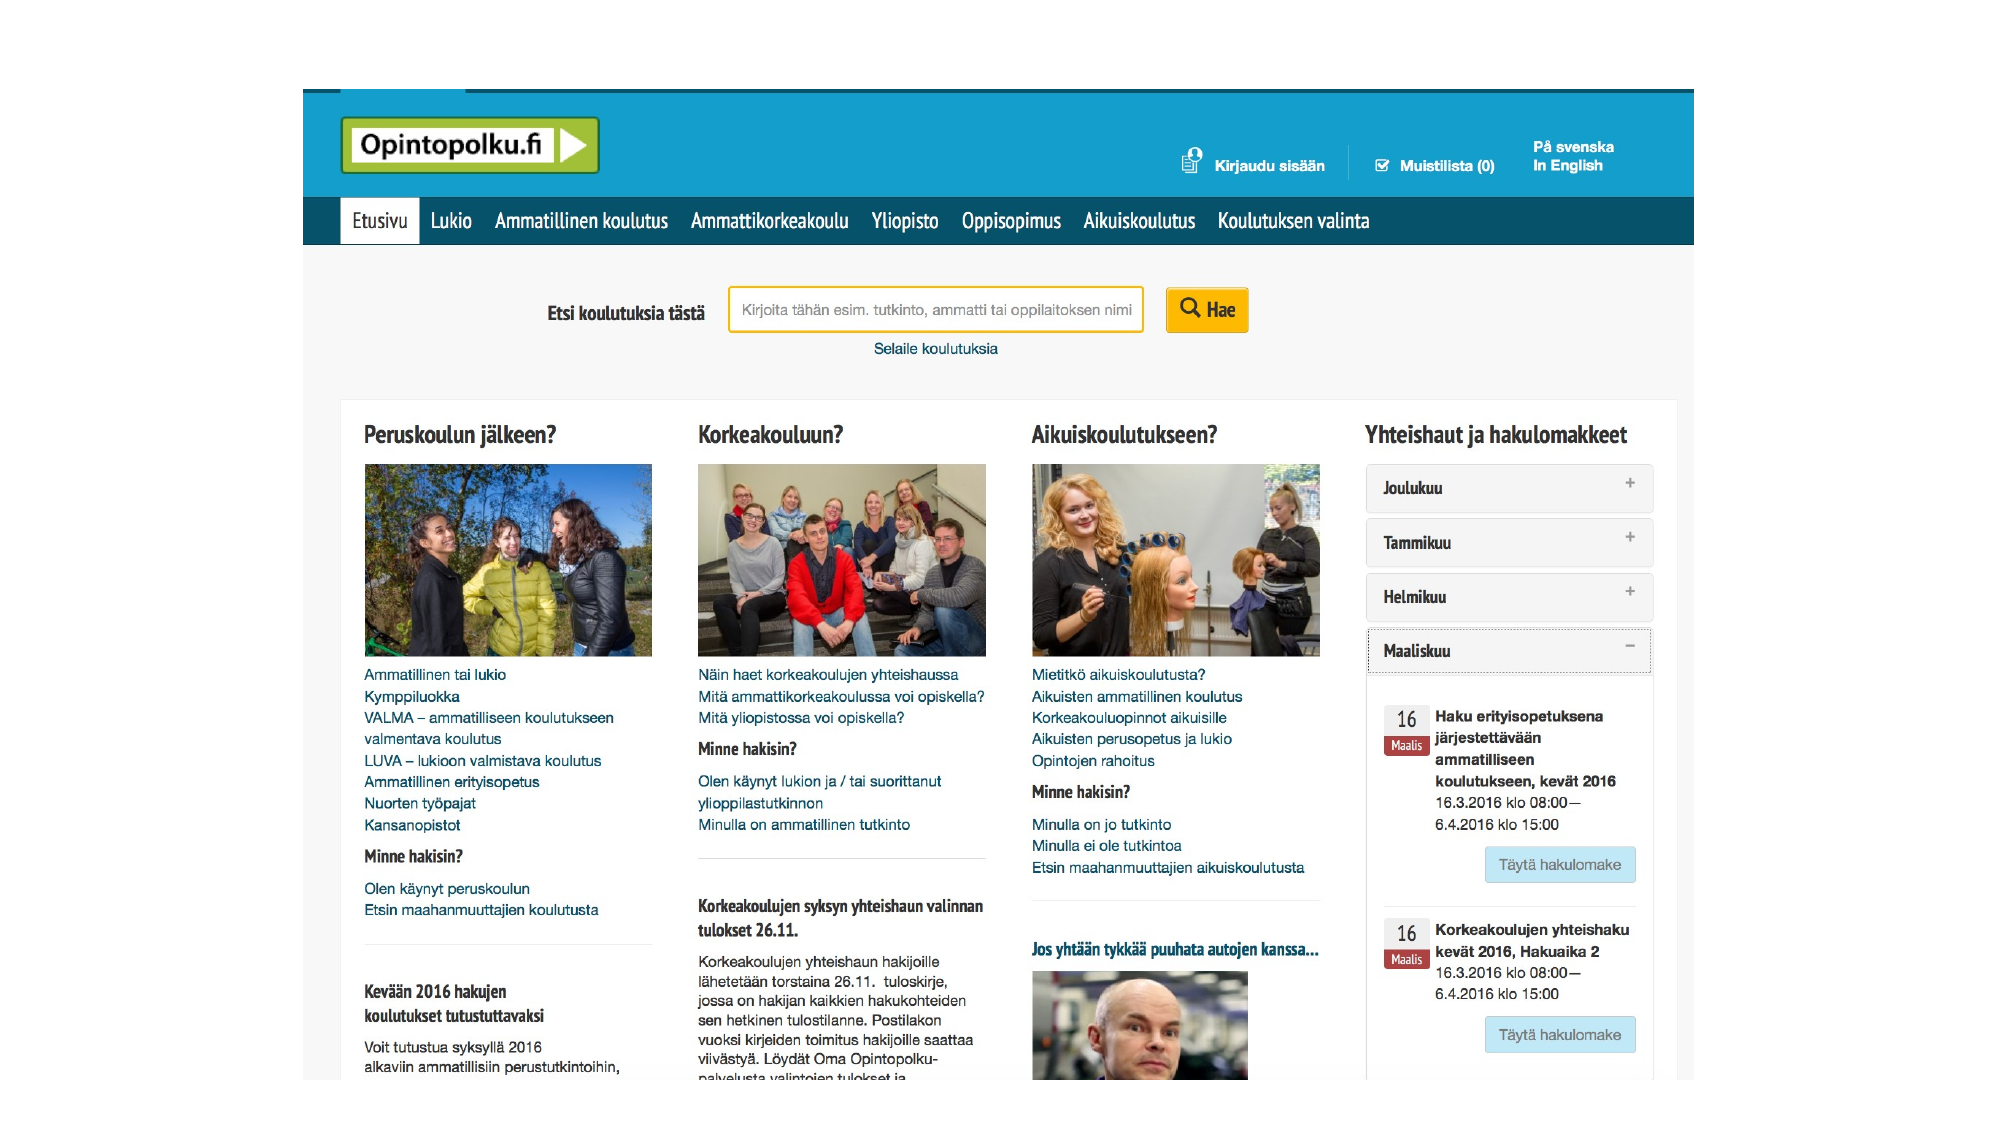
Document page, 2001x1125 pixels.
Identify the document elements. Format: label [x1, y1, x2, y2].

picture [1218, 212, 1313, 230]
picture [432, 212, 473, 229]
picture [604, 212, 668, 230]
picture [872, 212, 938, 234]
picture [961, 211, 1061, 233]
picture [303, 90, 1694, 1080]
picture [691, 211, 850, 229]
picture [1084, 212, 1196, 229]
picture [495, 212, 600, 229]
picture [1318, 212, 1370, 229]
